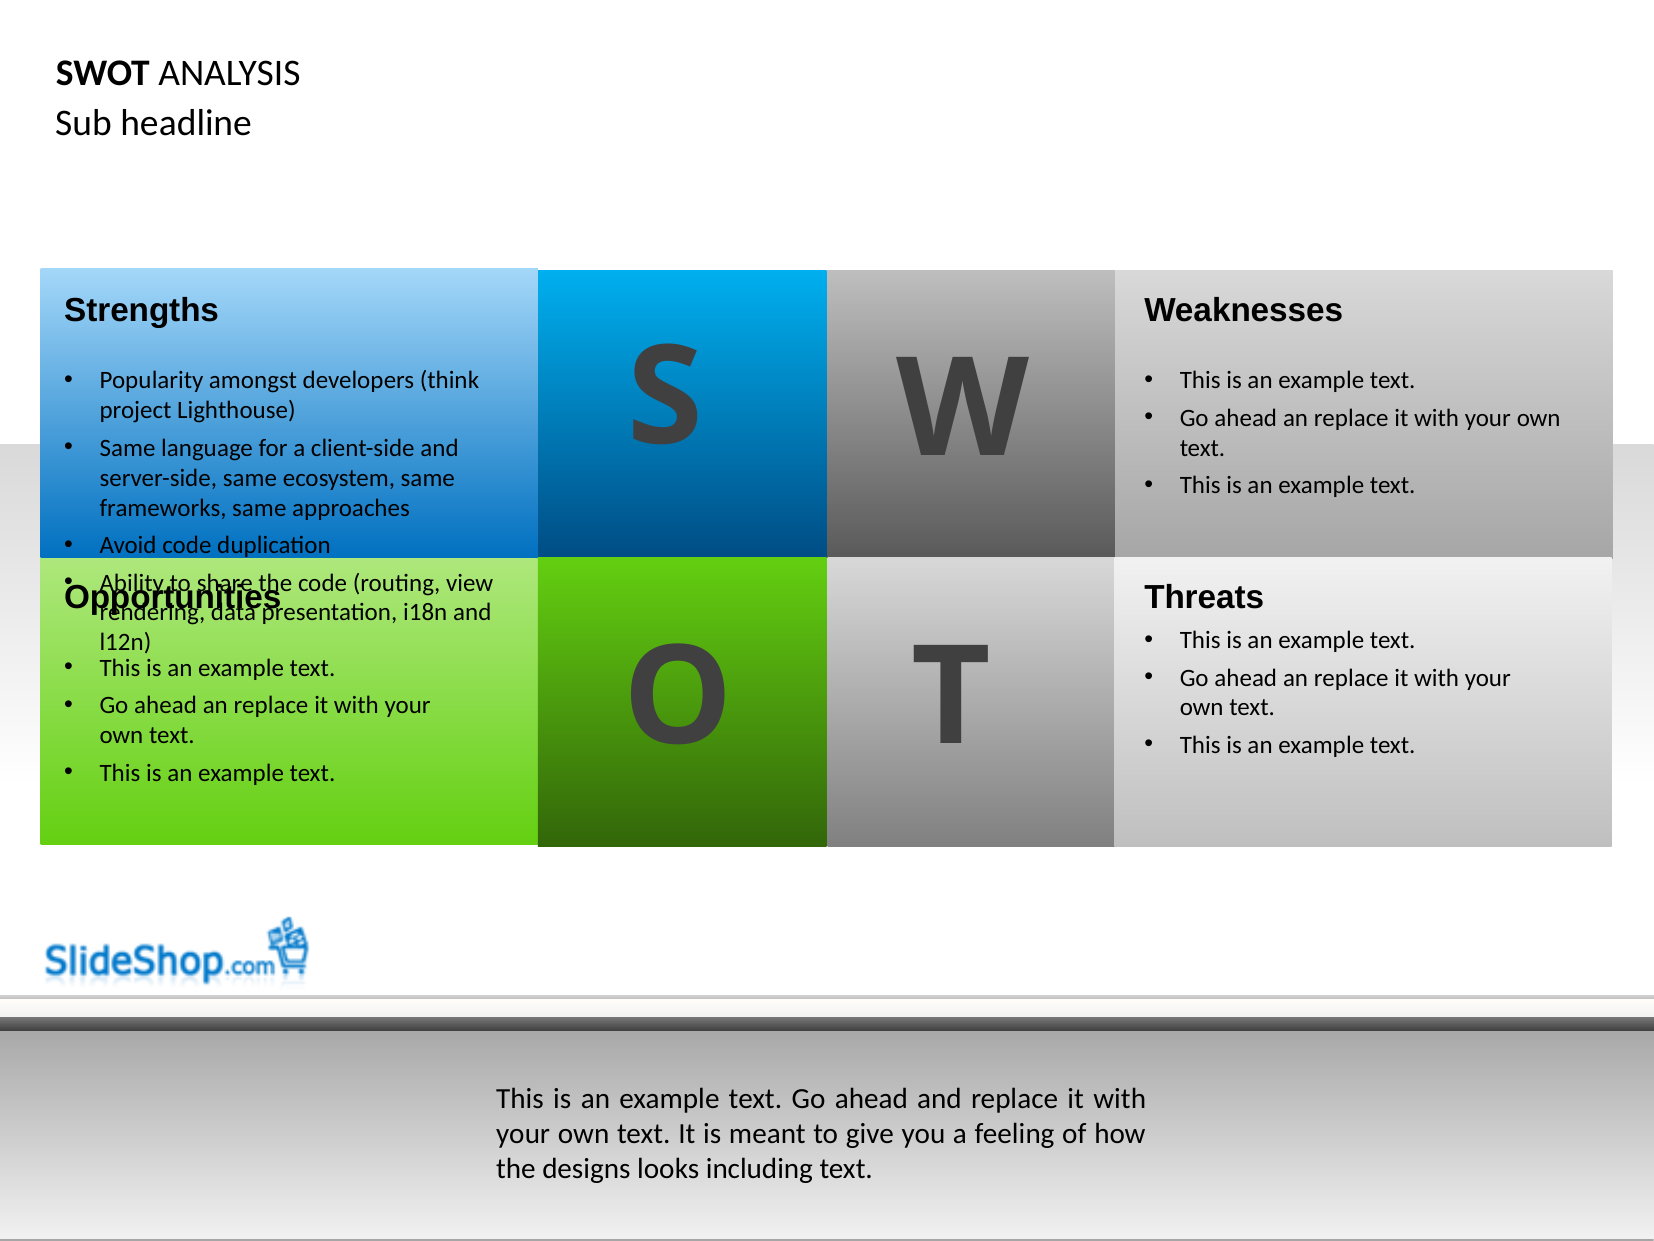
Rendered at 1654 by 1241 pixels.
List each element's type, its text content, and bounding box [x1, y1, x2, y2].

text_box Strengths Popularity amongst developers (think project Lighthouse) Same language for a client-side and server-side, same ecosystem, same frameworks, same approaches Avoid code duplication Ability to share the code (routing, view rendering, data presentation, i18n and l12n) [49, 284, 525, 664]
text_box Weaknesses This is an example text. Go ahead an replace it with your own text. This is an example text. [1129, 284, 1605, 507]
text_box W [881, 325, 1078, 494]
text_box Sub headline [40, 95, 268, 152]
picture [39, 913, 317, 996]
text_box [0, 268, 1654, 847]
text_box O [580, 613, 776, 783]
text_box T [897, 613, 1093, 782]
text_box SWOT ANALYSIS [41, 44, 316, 102]
text_box S [612, 313, 808, 482]
text_box This is an example text. Go ahead and replace it with your own text. It is meant to give you a feeling of how the designs looks including text. [481, 1077, 1162, 1193]
text_box Opportunities This is an example text. Go ahead an replace it with your own text. This is an example text. [49, 571, 485, 794]
text_box Threats This is an example text. Go ahead an replace it with your own text. This is an example text. [1129, 571, 1566, 766]
text_box [0, 995, 1654, 1240]
